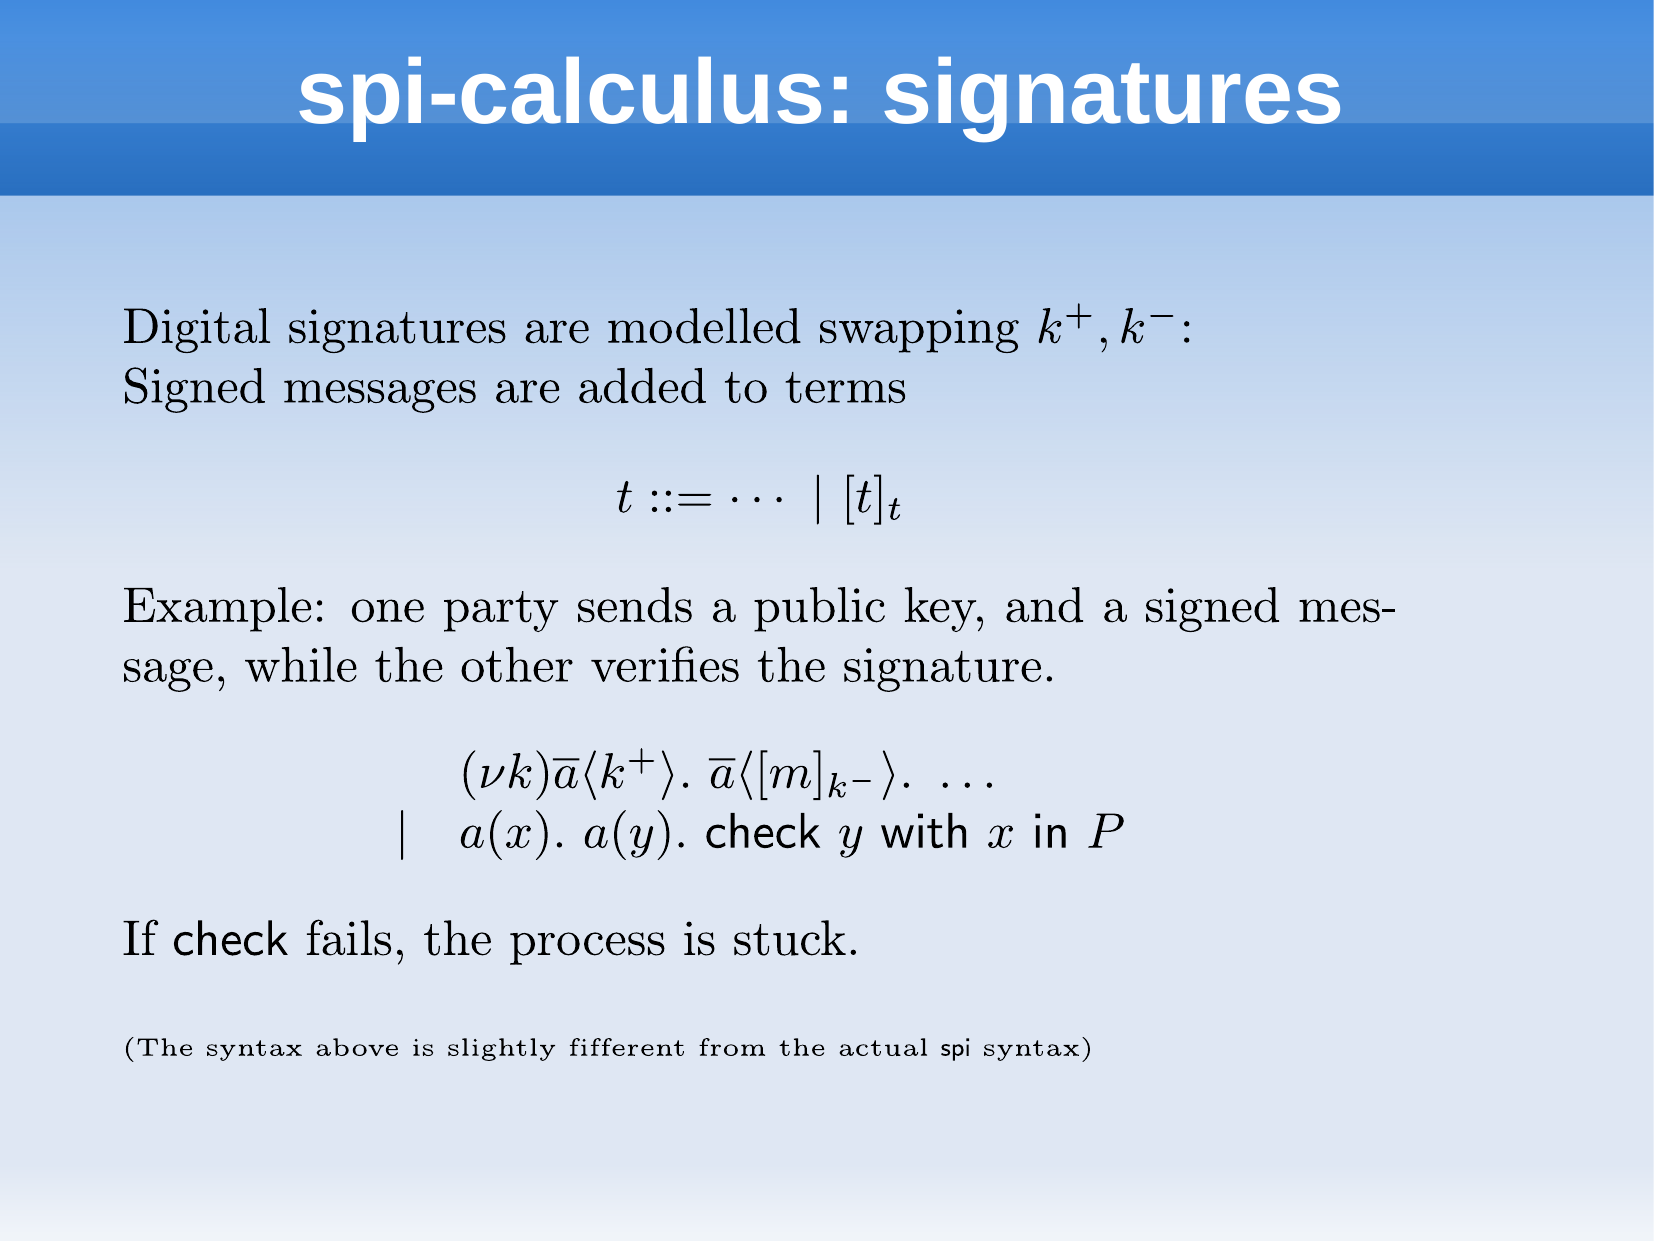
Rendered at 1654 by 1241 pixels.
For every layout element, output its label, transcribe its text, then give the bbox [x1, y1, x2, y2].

title spi-calculus: signatures [76, 0, 1565, 188]
text_box [122, 303, 1399, 1062]
picture [0, 0, 1654, 1241]
